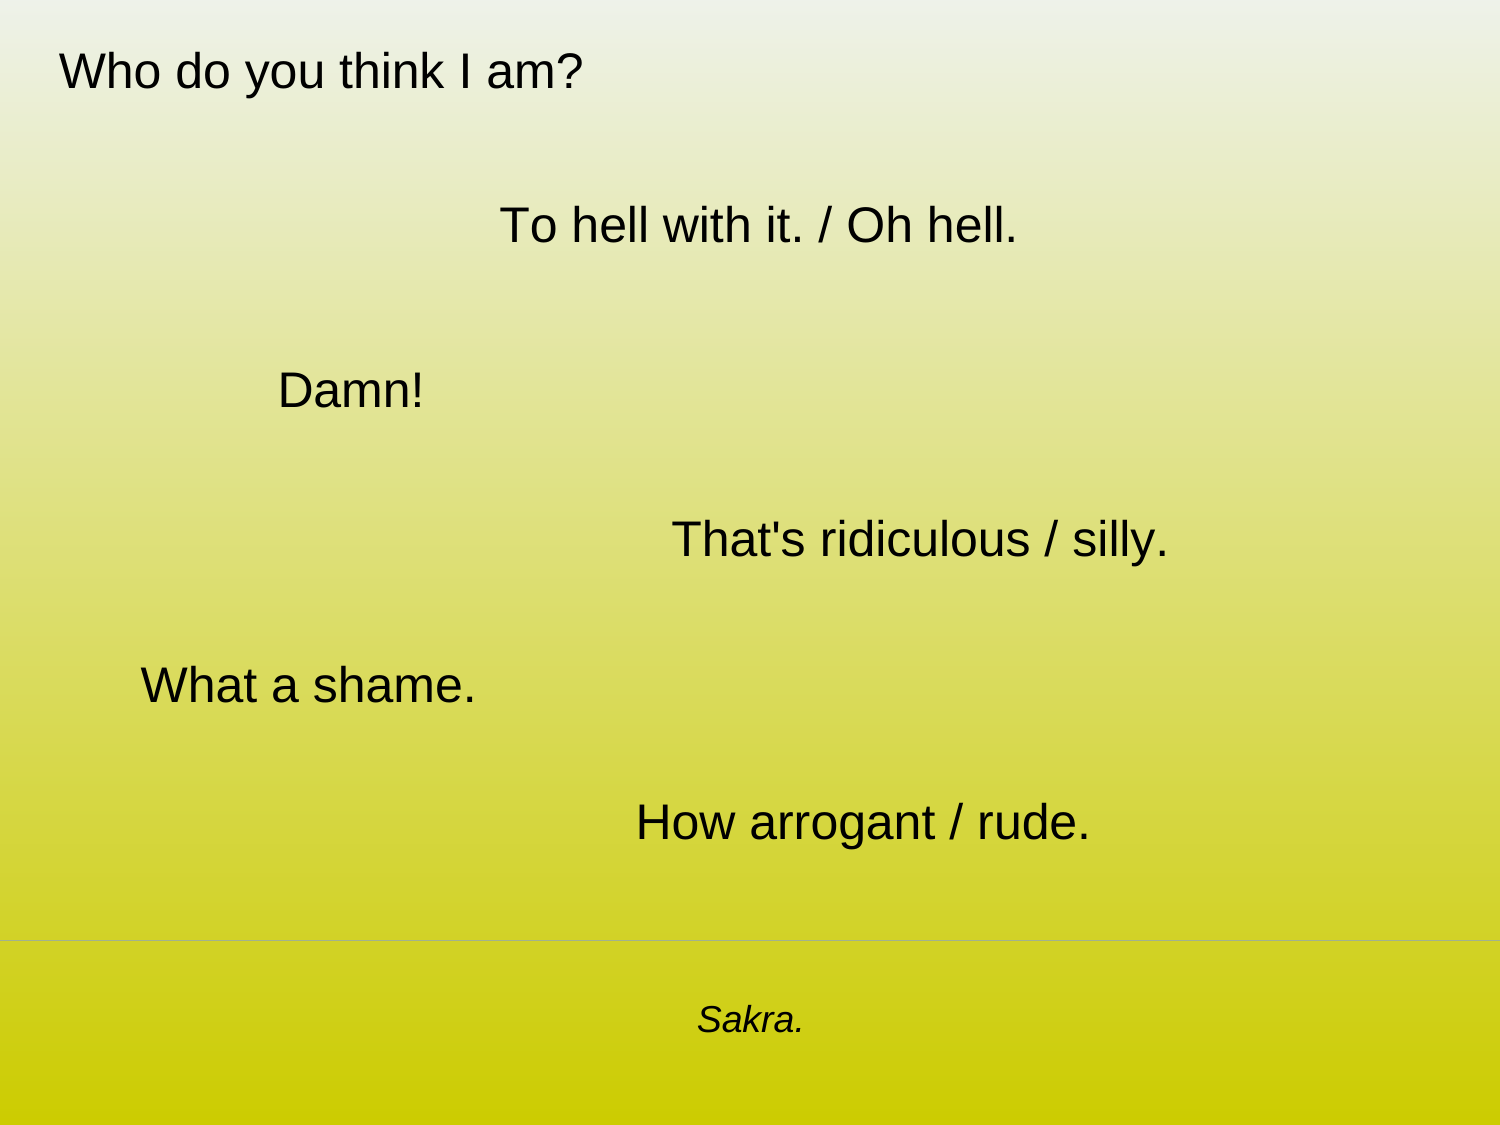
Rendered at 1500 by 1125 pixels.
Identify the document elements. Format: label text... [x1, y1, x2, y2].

text_box That's ridiculous / silly. [656, 498, 1185, 575]
text_box Sakra. [682, 987, 820, 1049]
text_box Damn! [262, 349, 440, 426]
text_box What a shame. [125, 645, 492, 721]
text_box To hell with it. / Oh hell. [484, 184, 1035, 261]
text_box Who do you think I am? [43, 30, 600, 107]
text_box How arrogant / rude. [620, 781, 1107, 858]
